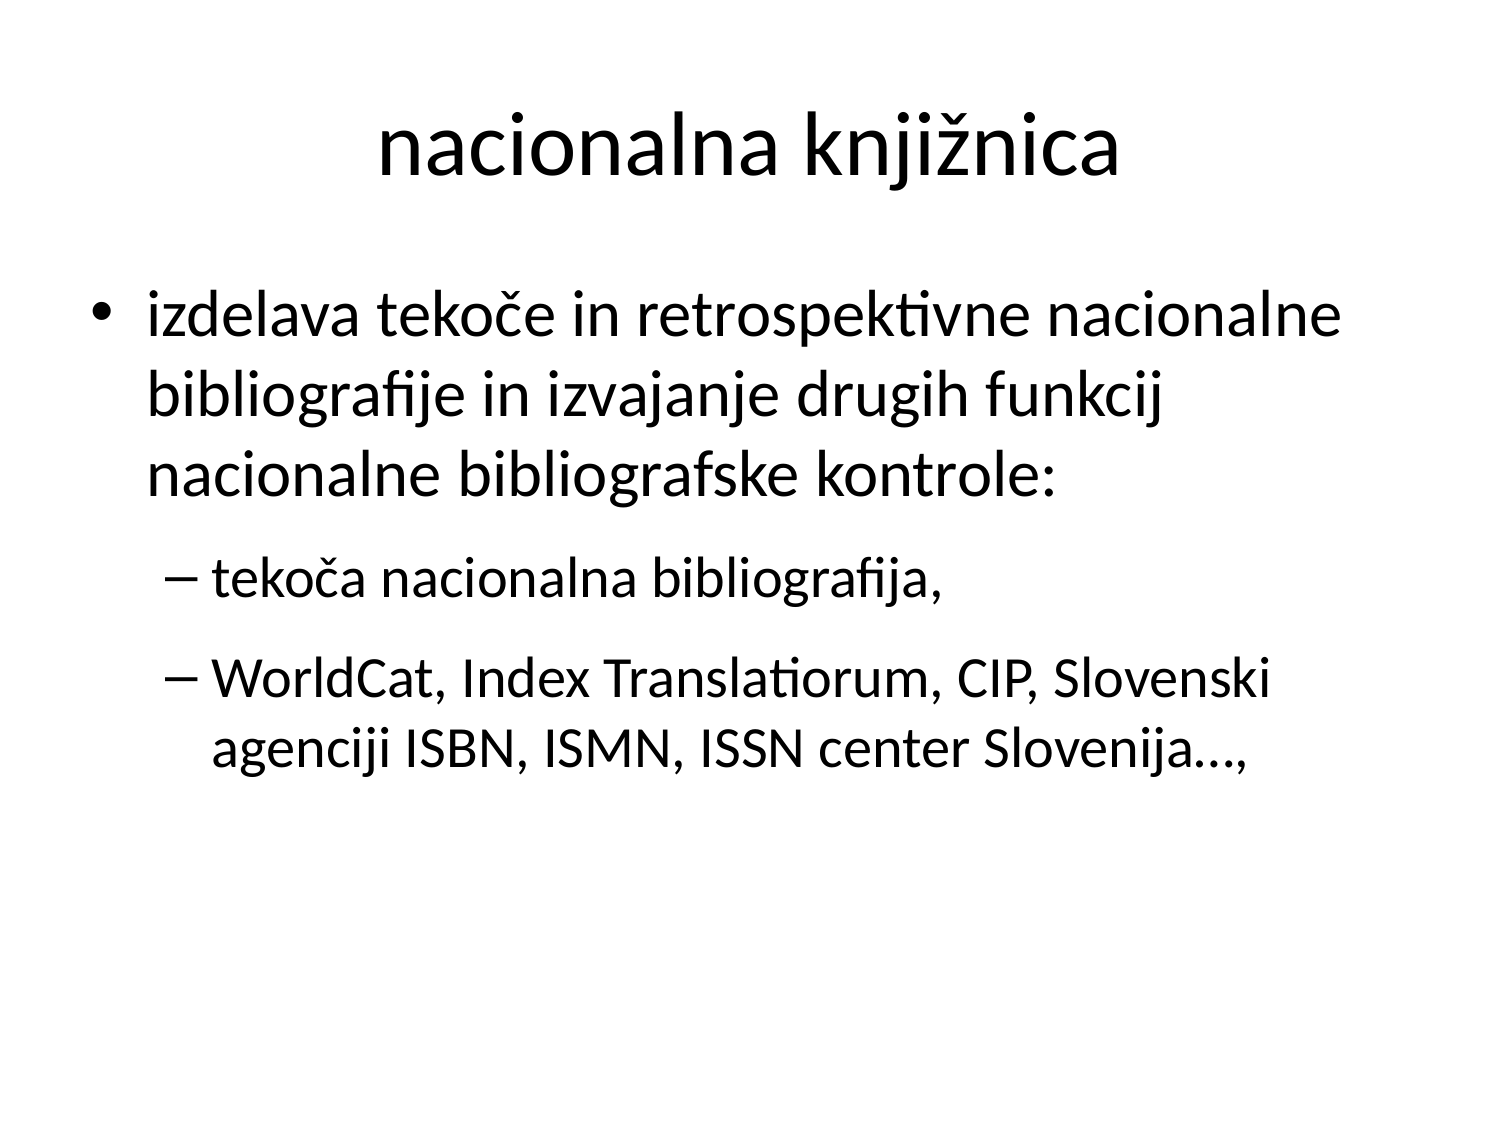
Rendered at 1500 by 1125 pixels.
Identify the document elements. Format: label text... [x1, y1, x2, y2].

title nacionalna knjižnica [75, 45, 1425, 233]
list izdelava tekoče in retrospektivne nacionalne bibliografije in izvajanje drugih funkcij nacionalne bibliografske kontrole: tekoča nacionalna bibliografija, WorldCat, Index Translatiorum, CIP, Slovenski agenciji ISBN, ISMN, ISSN center Slovenija…, [75, 262, 1425, 1005]
